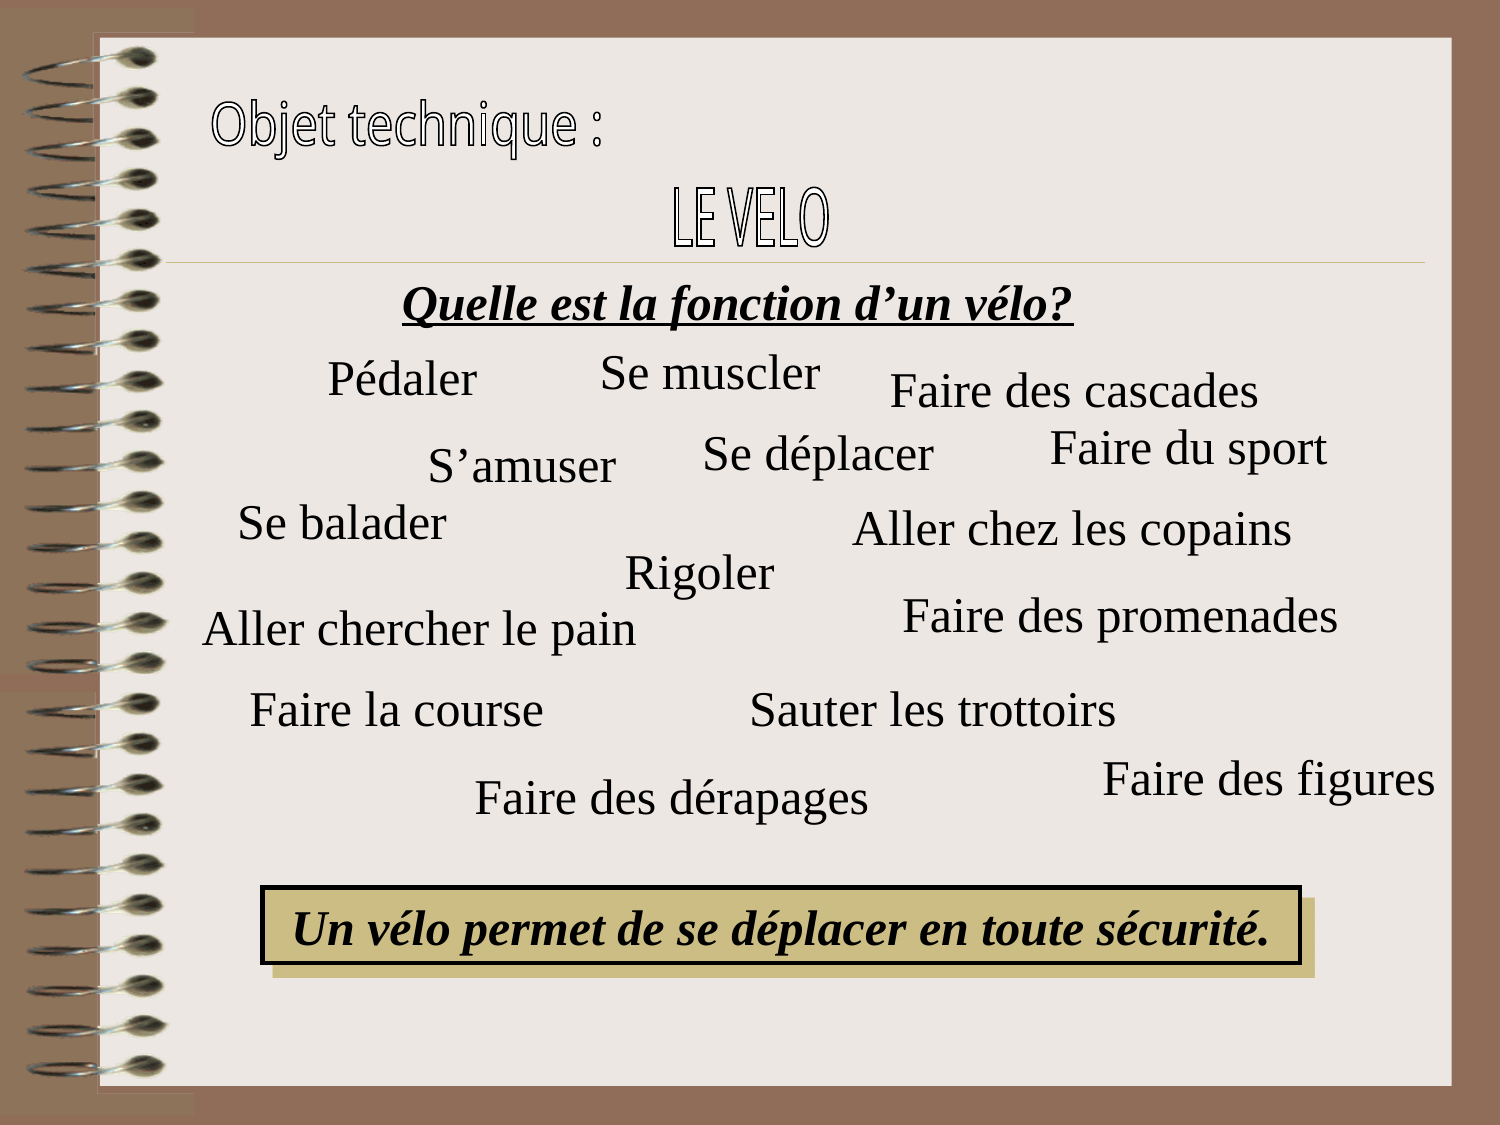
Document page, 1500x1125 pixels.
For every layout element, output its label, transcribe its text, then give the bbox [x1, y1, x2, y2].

text_box Faire des promenades [887, 574, 1354, 651]
text_box Aller chercher le pain [186, 587, 653, 663]
text_box LE VELO [756, 188, 774, 246]
text_box Faire des figures [1087, 737, 1452, 813]
text_box LE VELO [727, 188, 753, 246]
text_box LE VELO [674, 188, 692, 246]
picture [0, 8, 194, 674]
text_box LE VELO [780, 188, 798, 246]
text_box Objet technique : [421, 99, 444, 146]
text_box Se muscler [584, 331, 836, 408]
text_box LE VELO [697, 188, 714, 246]
text_box Faire des dérapages [459, 756, 885, 833]
text_box Objet technique : [251, 99, 276, 146]
text_box Faire des cascades [874, 349, 1275, 426]
text_box Objet technique : [396, 112, 416, 146]
text_box LE VELO [800, 187, 829, 247]
text_box Se déplacer [687, 412, 950, 488]
text_box Quelle est la fonction d’un vélo? [387, 262, 1089, 338]
text_box Aller chez les copains [837, 487, 1308, 563]
text_box S’amuser [412, 424, 632, 501]
text_box Objet technique : [492, 112, 516, 160]
text_box Se balader [222, 481, 463, 558]
text_box Rigoler [634, 558, 647, 572]
text_box Faire du sport [1034, 406, 1343, 483]
text_box Rigoler [609, 531, 790, 608]
text_box Objet technique : [552, 112, 576, 146]
text_box Objet technique : [523, 113, 547, 146]
text_box Objet technique : [212, 102, 245, 146]
text_box Objet technique : [318, 105, 335, 146]
text_box Objet technique : [368, 112, 391, 146]
text_box Objet technique : [293, 112, 316, 146]
text_box Un vélo permet de se déplacer en toute sécurité. [262, 887, 1301, 963]
picture [0, 692, 194, 1115]
text_box Objet technique : [451, 112, 474, 146]
text_box Objet technique : [275, 113, 287, 160]
text_box Sauter les trottoirs [734, 669, 1132, 745]
text_box Rigoler [634, 575, 648, 587]
text_box Objet technique : [349, 105, 365, 146]
text_box Pédaler [312, 337, 493, 413]
text_box Faire la course [234, 669, 560, 745]
